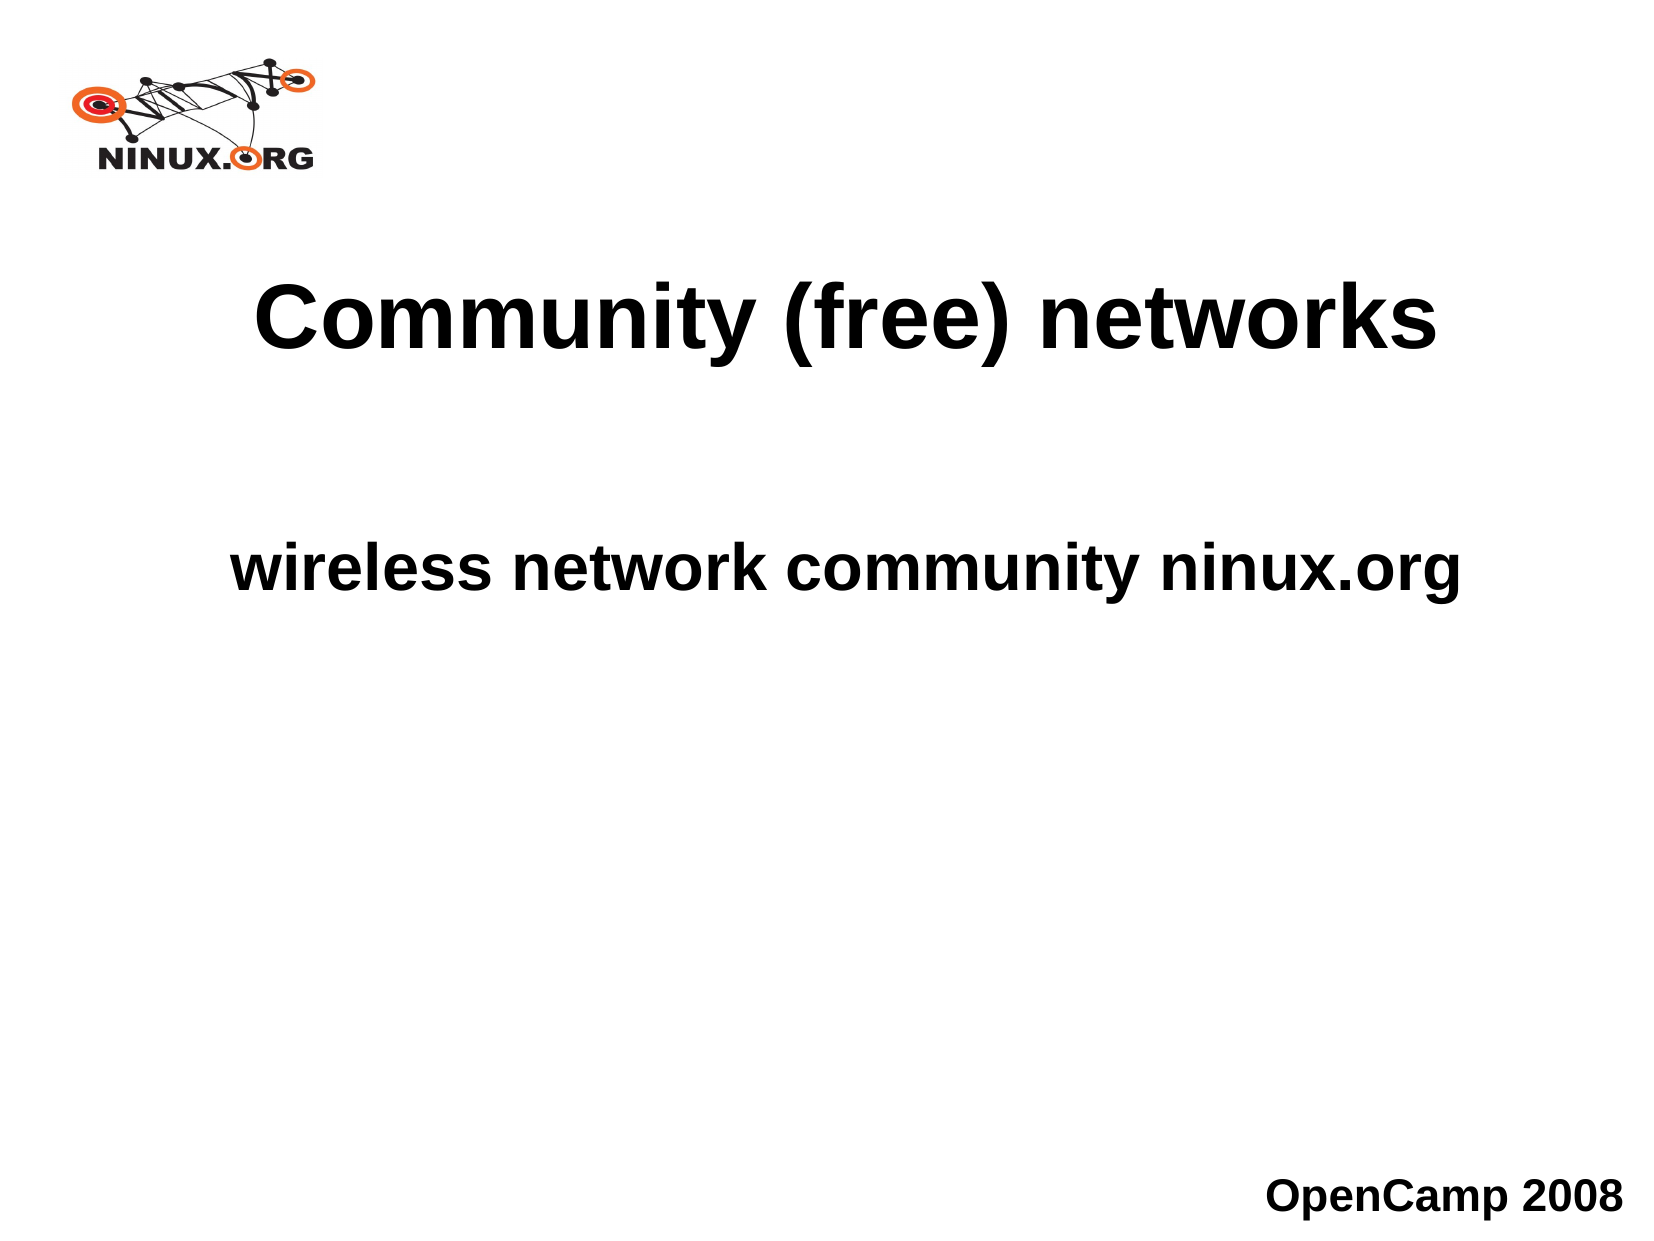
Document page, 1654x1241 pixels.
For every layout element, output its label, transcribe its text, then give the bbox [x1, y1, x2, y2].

list Community (free) networks wireless network community ninux.org [112, 265, 1565, 826]
picture [59, 58, 323, 178]
text_box OpenCamp 2008 [1237, 1162, 1651, 1237]
